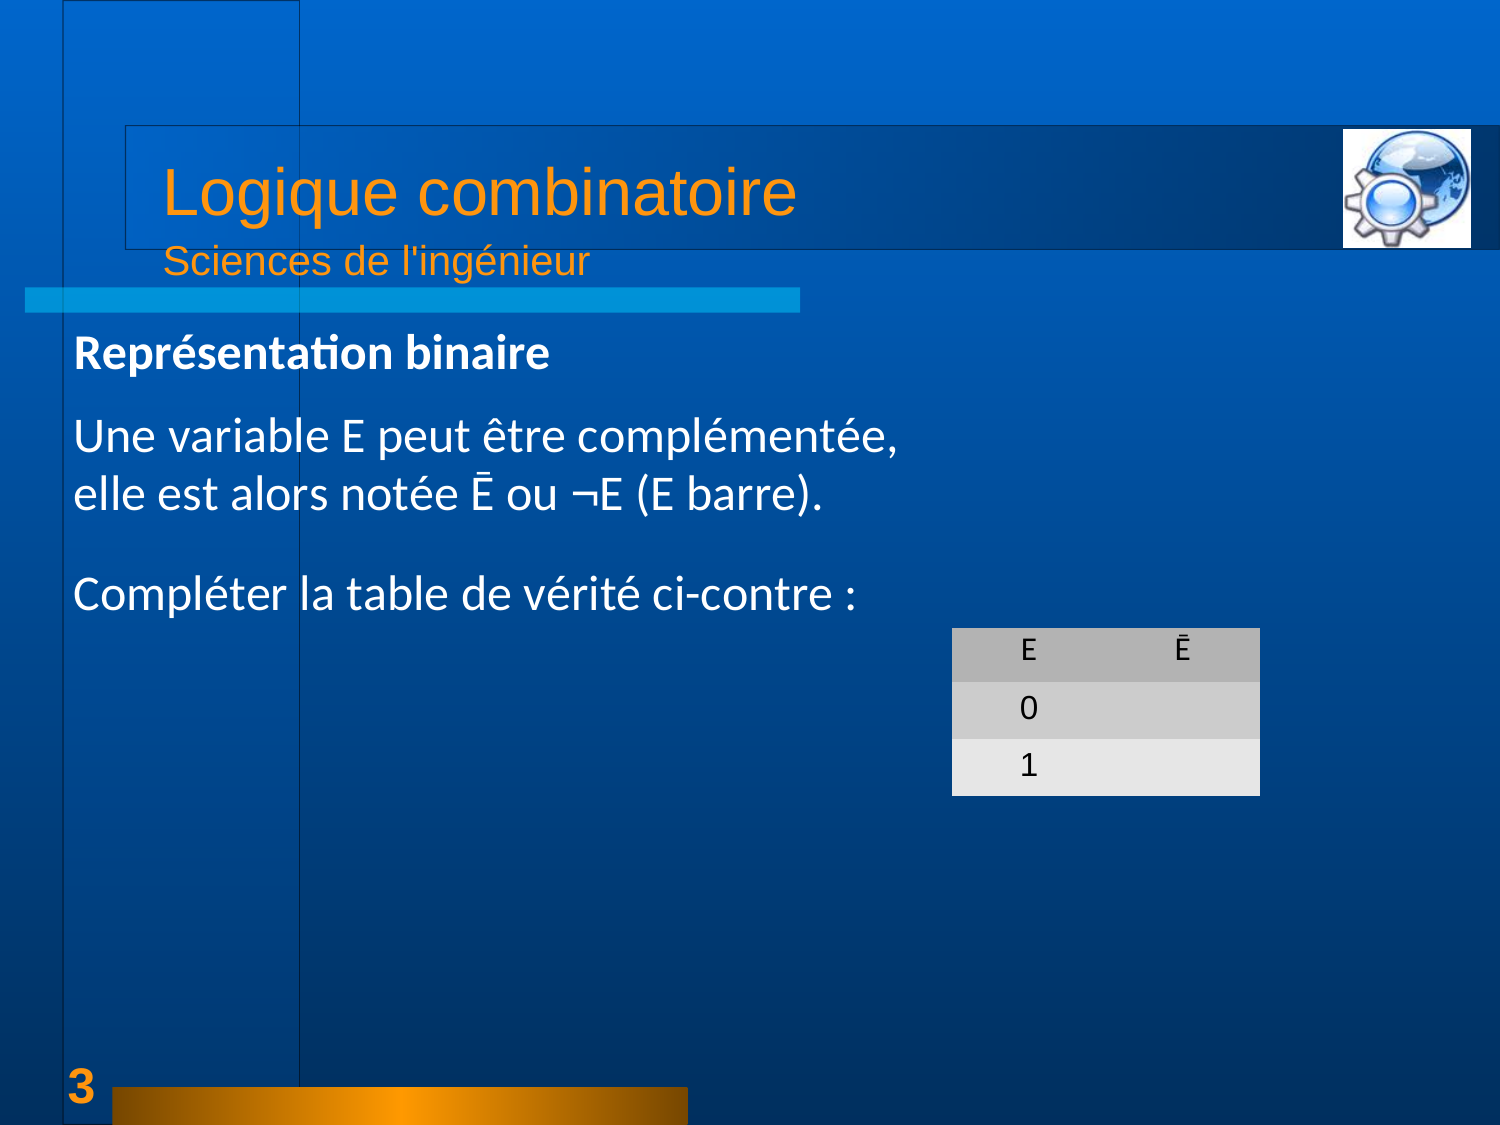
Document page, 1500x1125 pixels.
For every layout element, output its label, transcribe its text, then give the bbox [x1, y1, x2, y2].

table_header E [952, 628, 1106, 682]
text_box Représentation binaire Une variable E peut être complémentée, elle est alors notée Ē ou ¬E (E barre). Compléter la table de vérité ci-contre : [59, 325, 1388, 739]
table_cell [1106, 682, 1260, 739]
table_header Ē [1106, 628, 1260, 682]
table_cell 1 [952, 739, 1106, 796]
table_cell [1106, 739, 1260, 796]
table_cell 0 [952, 682, 1106, 739]
picture [1343, 129, 1471, 248]
